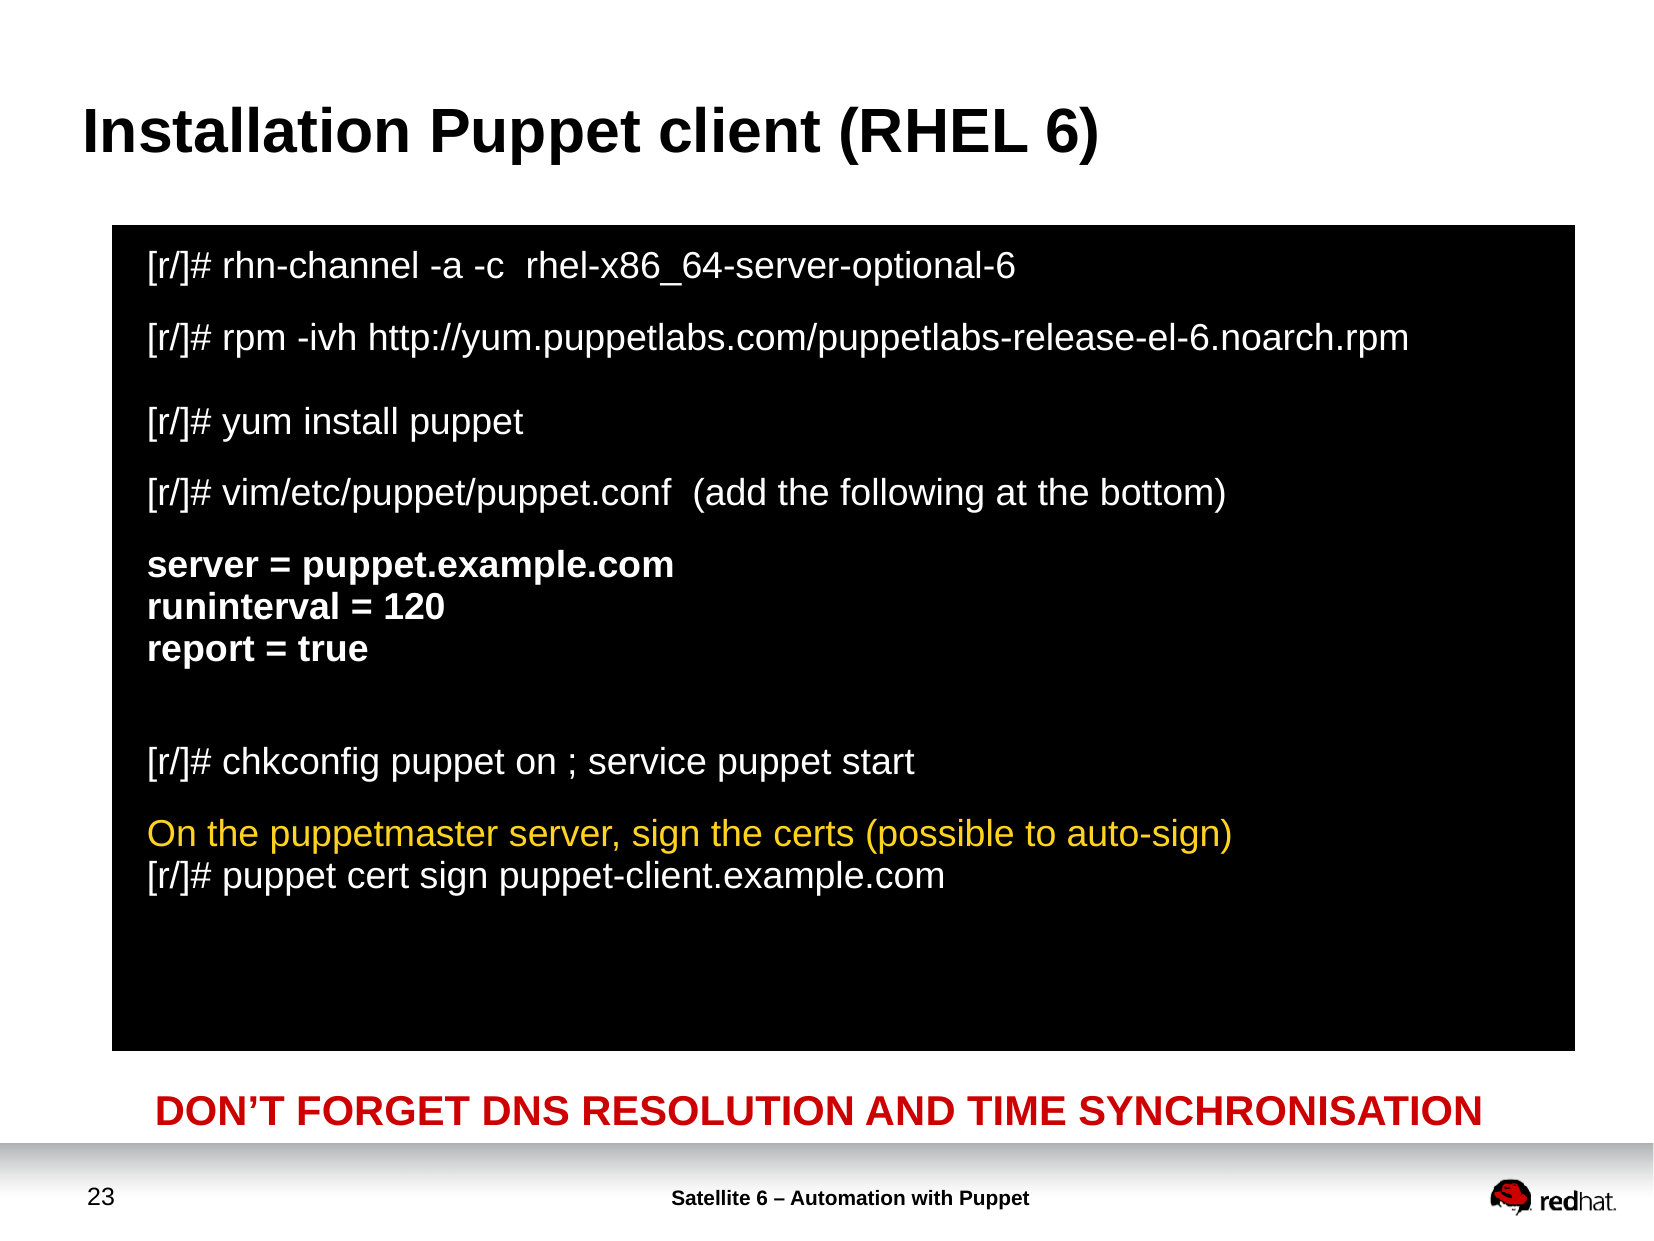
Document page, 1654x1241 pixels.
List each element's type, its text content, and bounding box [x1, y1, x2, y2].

picture [0, 1143, 1654, 1241]
list [r/]# rhn-channel -a -c rhel-x86_64-server-optional-6 [r/]# rpm -ivh http://yum.puppetlabs.com/puppetlabs-release-el-6.noarch.rpm [r/]# yum install puppet [r/]# vim/etc/puppet/puppet.conf (add the following at the bottom) server = puppet.example.com runinterval = 120 report = true [r/]# chkconfig puppet on ; service puppet start On the puppetmaster server, sign the certs (possible to auto-sign) [r/]# puppet cert sign puppet-client.example.com [86, 244, 1576, 1040]
title Installation Puppet client (RHEL 6) [82, 37, 1571, 226]
text_box DON’T FORGET DNS RESOLUTION AND TIME SYNCHRONISATION [94, 1087, 1522, 1134]
text_box [112, 225, 1575, 244]
text_box [112, 1040, 1575, 1051]
